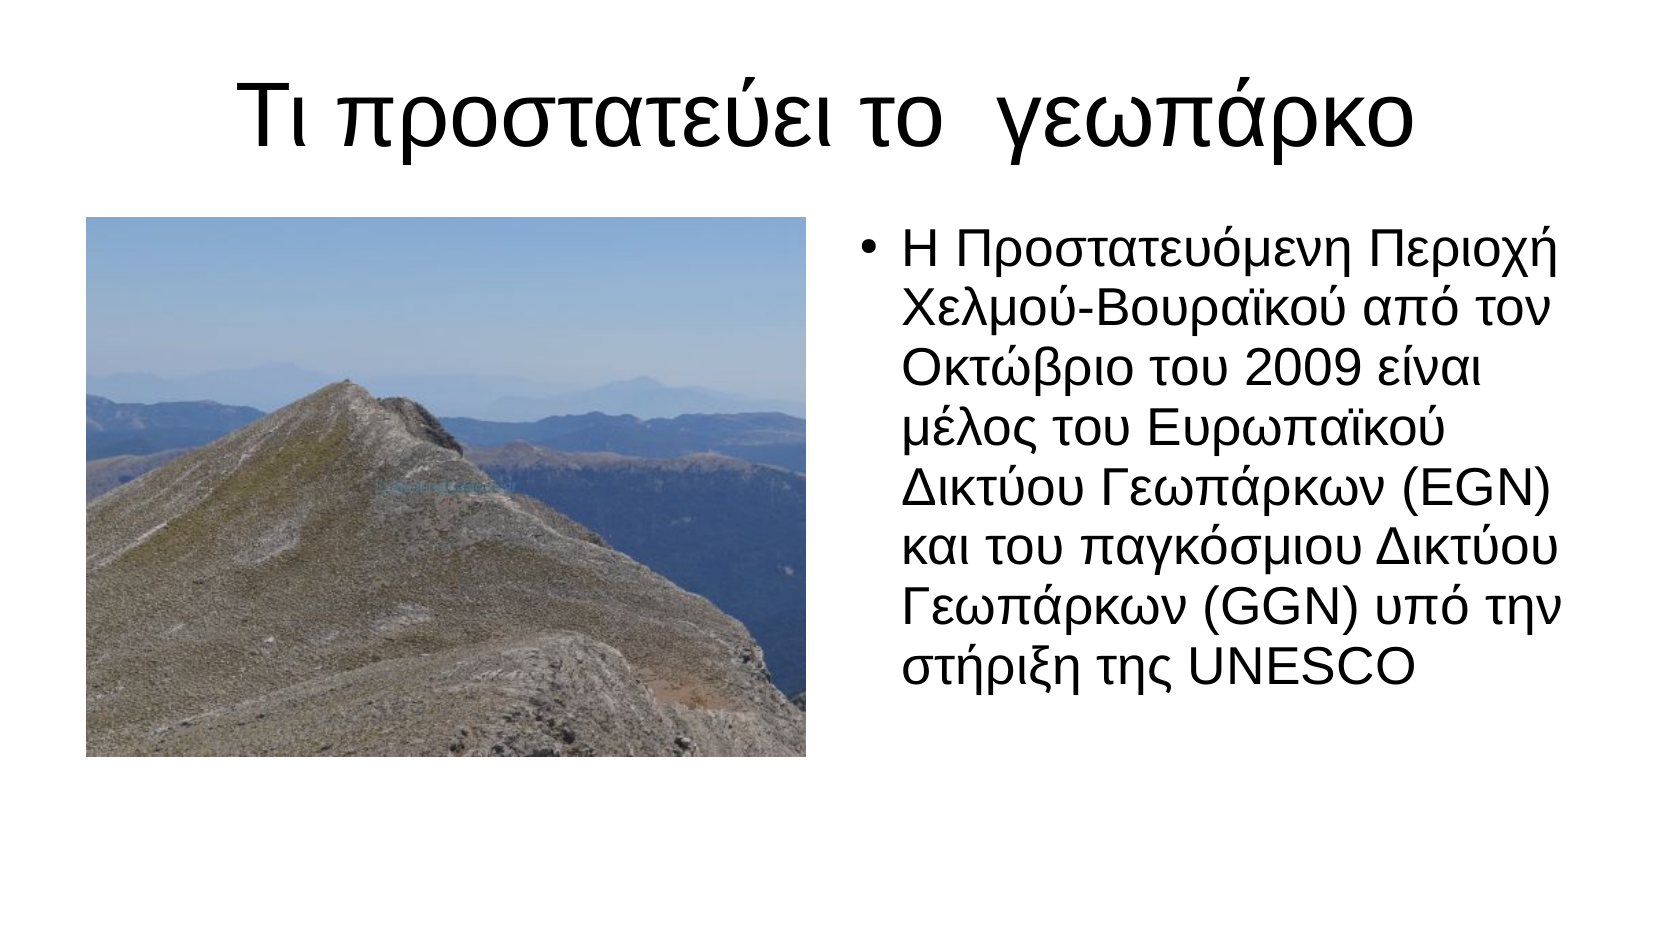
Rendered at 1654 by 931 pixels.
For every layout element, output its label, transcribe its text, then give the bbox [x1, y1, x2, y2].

list Η Προστατευόμενη Περιοχή Χελμού-Βουραϊκού από τον Οκτώβριο του 2009 είναι μέλος του Ευρωπαϊκού Δικτύου Γεωπάρκων (EGN) και του παγκόσμιου Δικτύου Γεωπάρκων (GGN) υπό την στήριξη της UNESCO [845, 217, 1572, 758]
title Τι προστατεύει το γεωπάρκο [82, 37, 1571, 193]
picture [86, 217, 806, 758]
